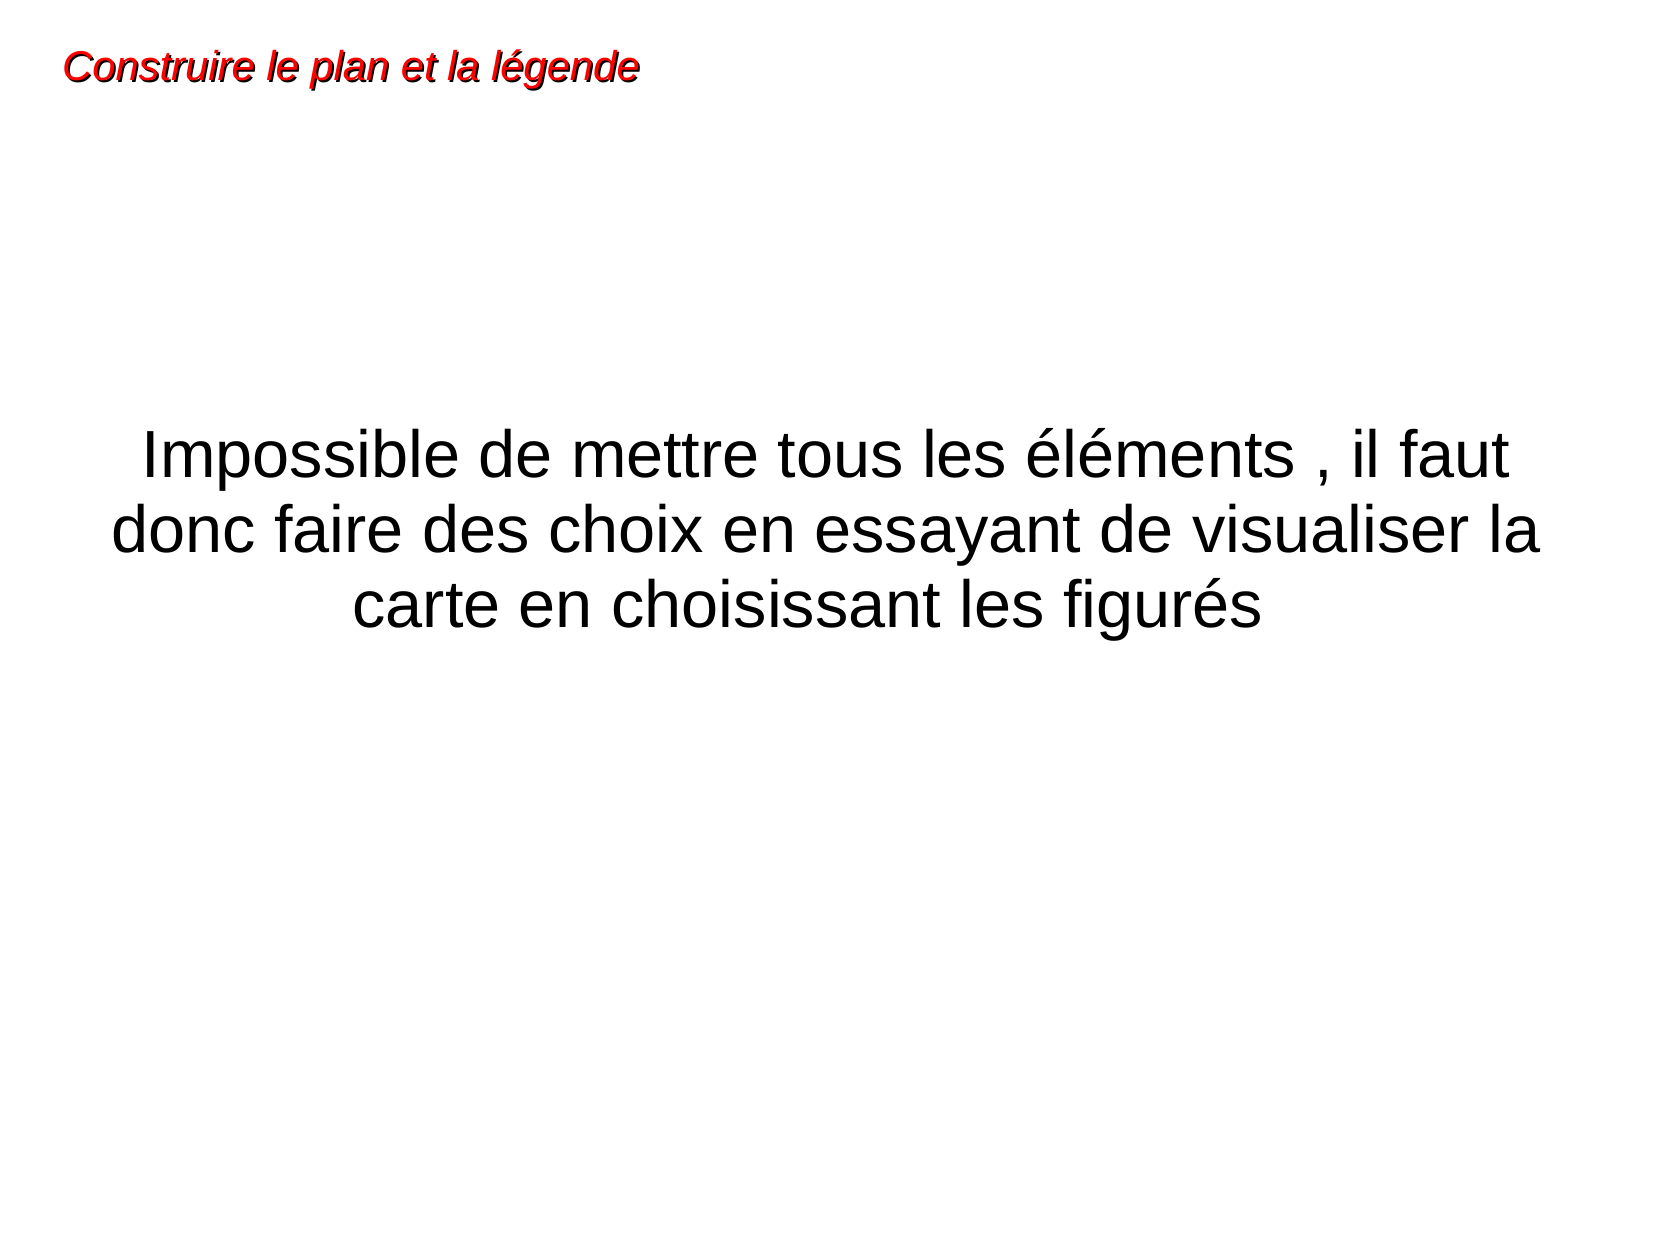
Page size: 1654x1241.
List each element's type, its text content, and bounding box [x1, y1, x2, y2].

text_box Construire le plan et la légende [47, 35, 756, 97]
subtitle Impossible de mettre tous les éléments , il faut donc faire des choix en essayant de visualiser la carte en choisissant les figurés [82, 49, 1571, 1010]
